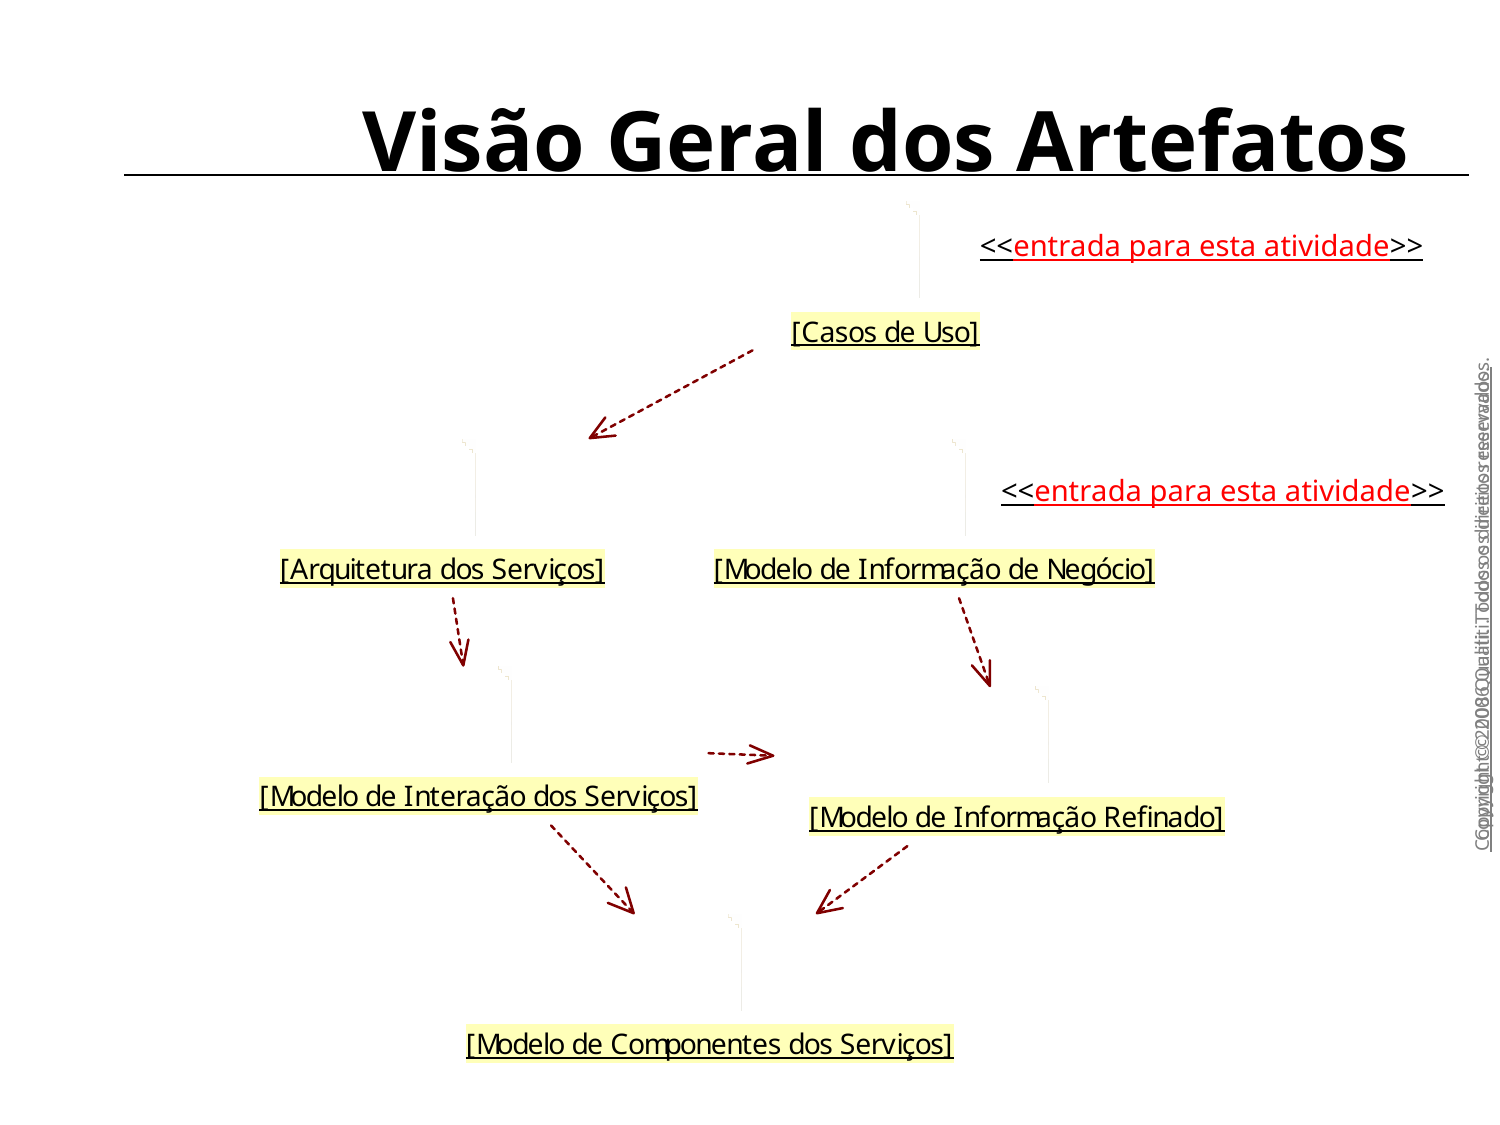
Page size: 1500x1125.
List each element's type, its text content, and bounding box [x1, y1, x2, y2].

picture [194, 148, 1311, 1125]
text_box <<entrada para esta atividade>> [986, 464, 1460, 516]
text_box <<entrada para esta atividade>> [965, 219, 1439, 271]
title Visão Geral dos Artefatos [75, 7, 1426, 195]
